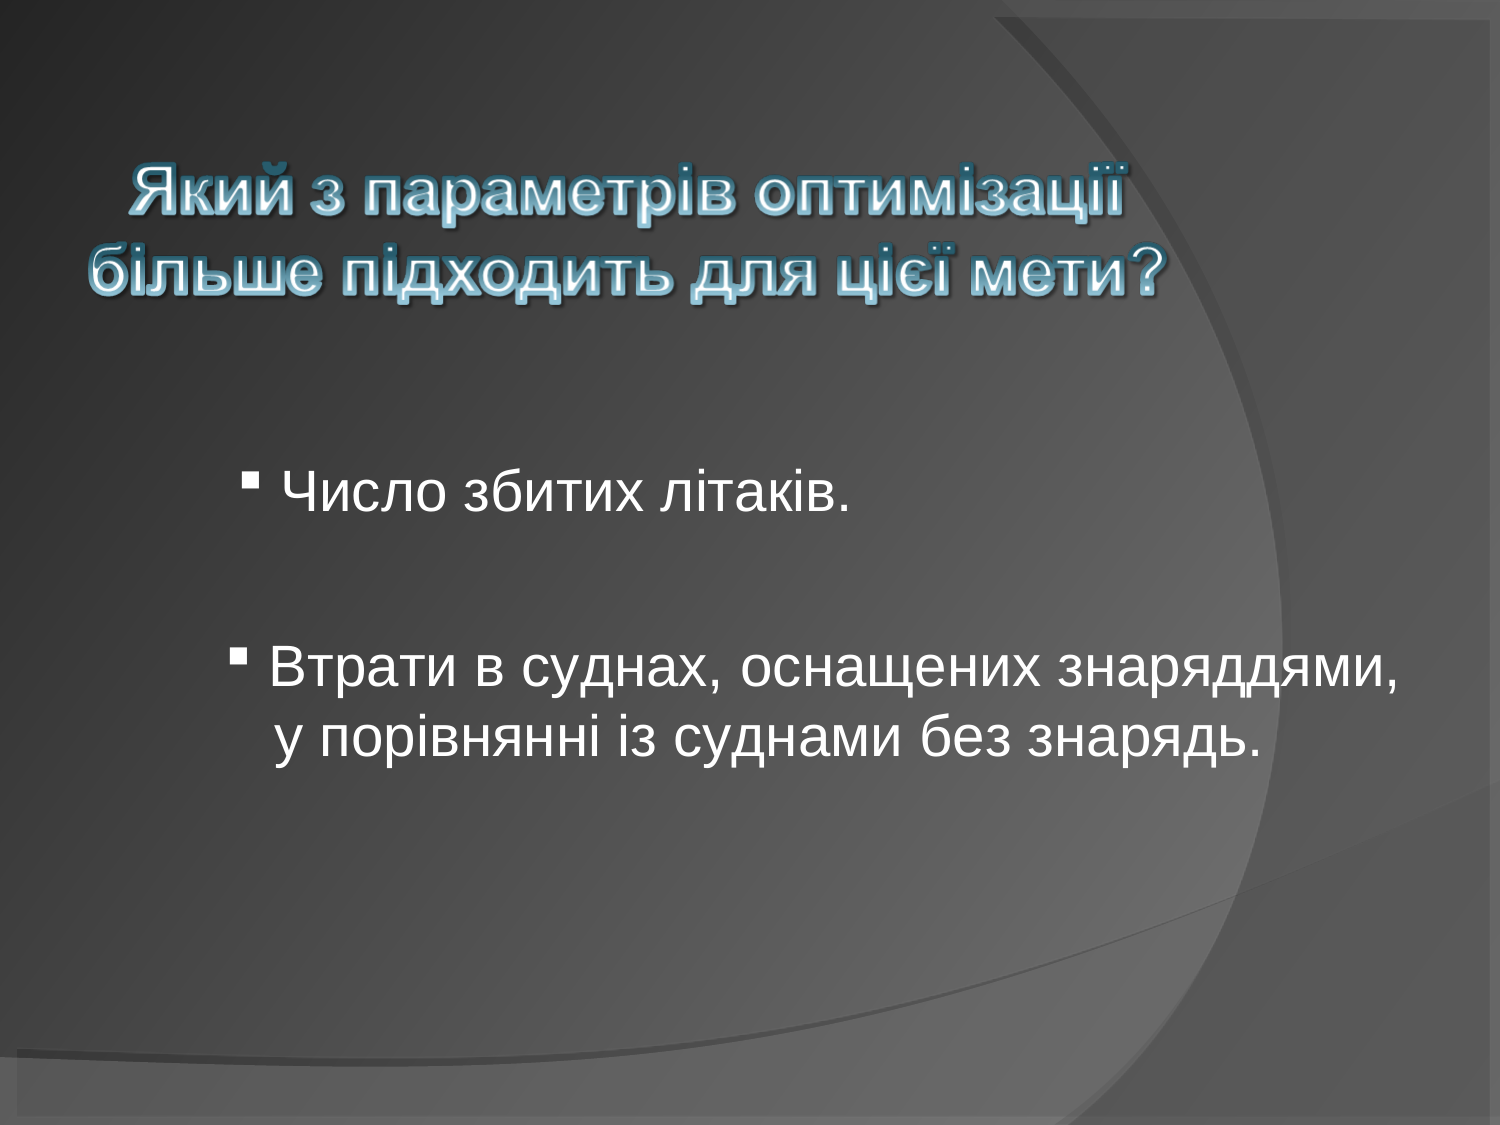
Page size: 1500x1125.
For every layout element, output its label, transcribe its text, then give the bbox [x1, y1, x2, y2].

text_box Втрати в суднах, оснащених знаряддями, у порівнянні із суднами без знарядь. [210, 550, 1430, 847]
picture [45, 125, 1215, 318]
text_box Число збитих літаків. [222, 445, 1114, 531]
